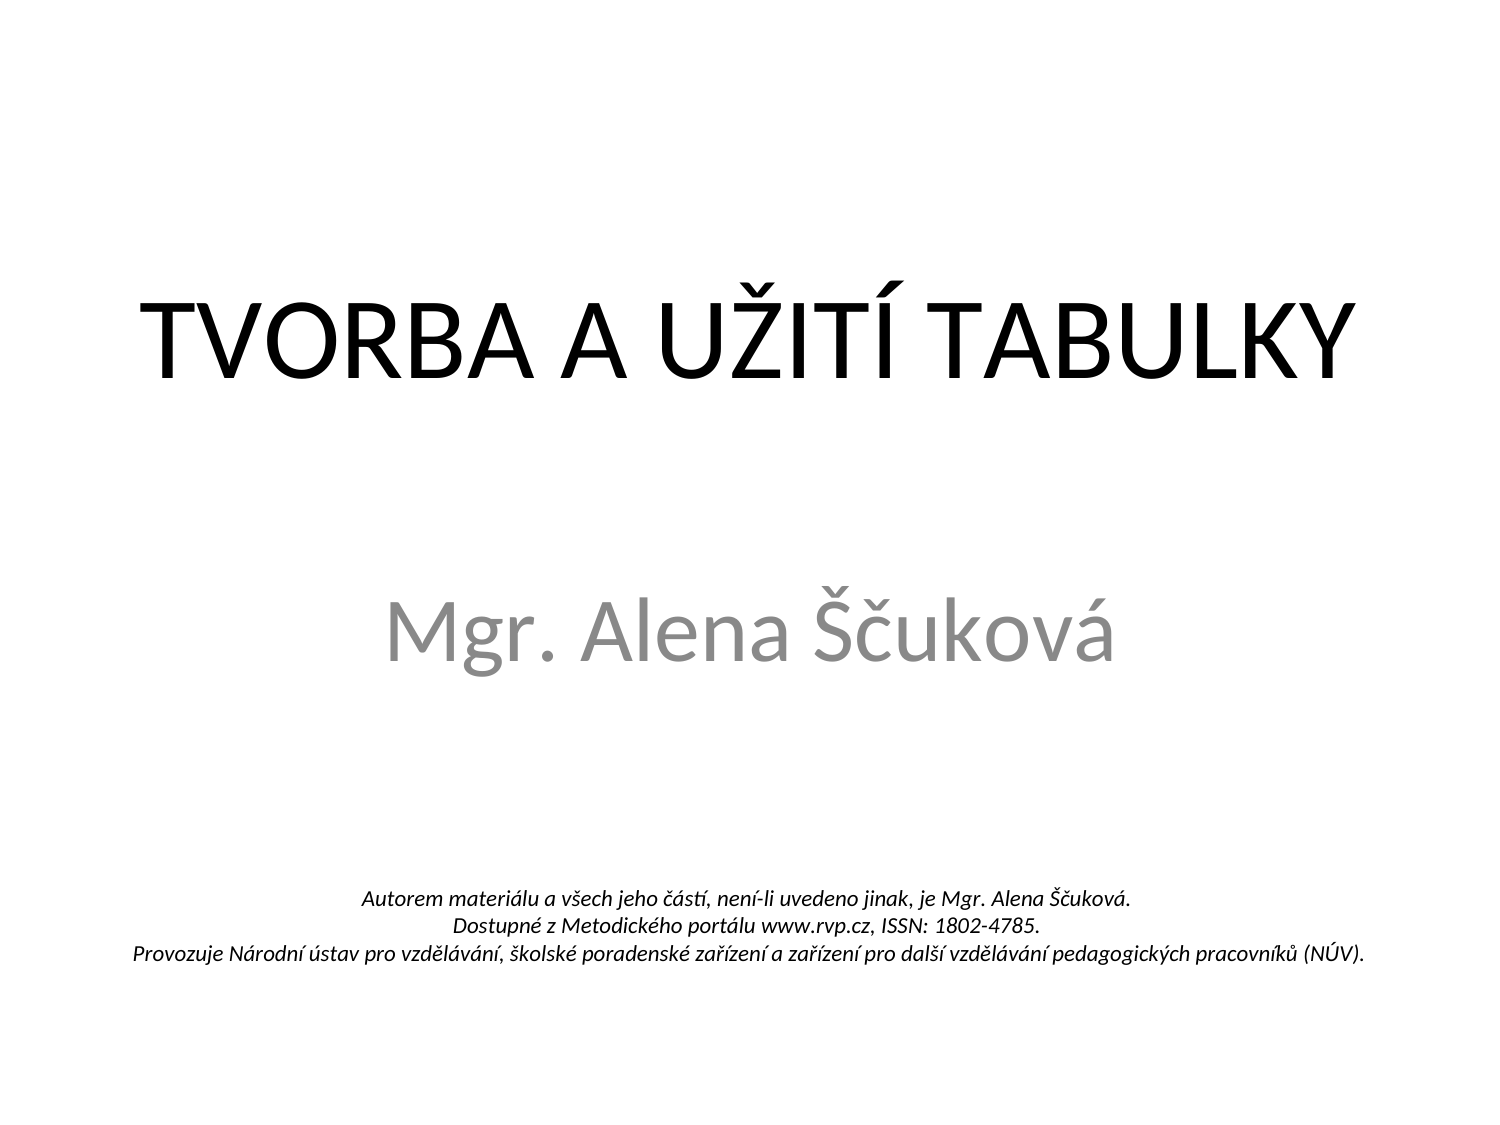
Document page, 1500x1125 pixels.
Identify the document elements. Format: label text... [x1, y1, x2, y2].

text_box TVORBA A UŽITÍ TABULKY [110, 220, 1386, 462]
text_box Autorem materiálu a všech jeho částí, není-li uvedeno jinak, je Mgr. Alena Ščuková. Dostupné z Metodického portálu www.rvp.cz, ISSN: 1802-4785. Provozuje Národní ústav pro vzdělávání, školské poradenské zařízení a zařízení pro další vzdělávání pedagogických pracovníků (NÚV). [53, 875, 1447, 974]
text_box Mgr. Alena Ščuková [225, 562, 1276, 850]
